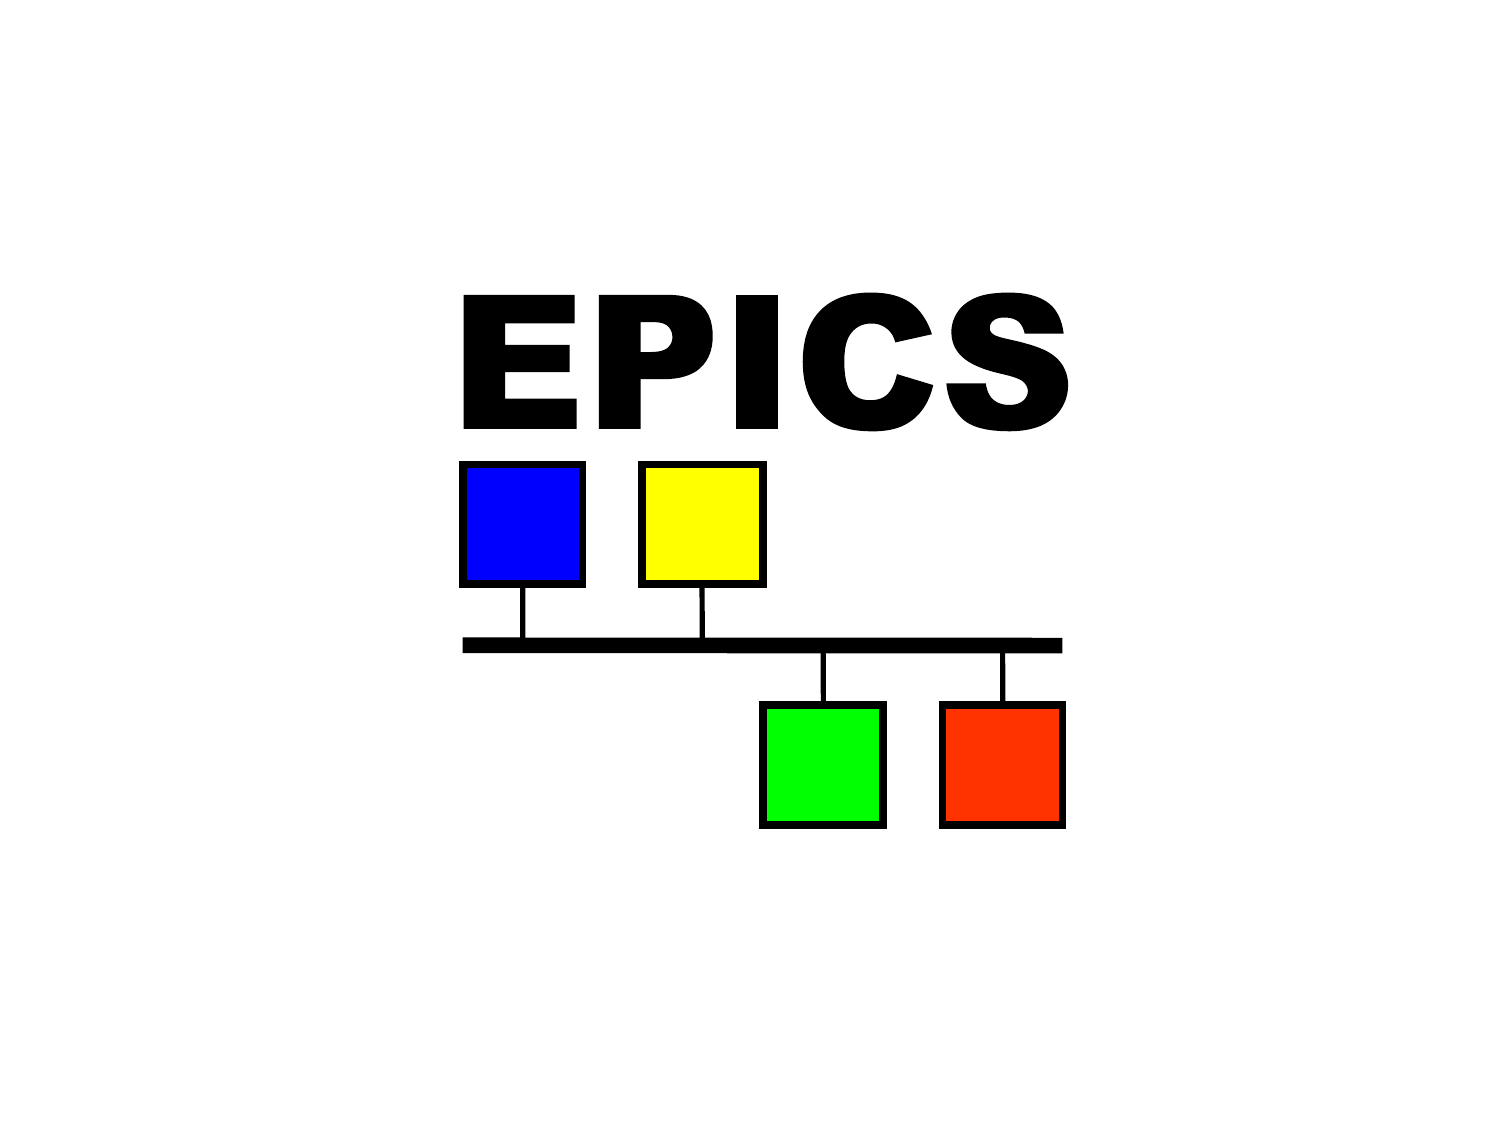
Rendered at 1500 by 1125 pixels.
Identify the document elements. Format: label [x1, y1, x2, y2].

text_box [463, 294, 577, 429]
text_box [942, 705, 1063, 826]
text_box [802, 292, 934, 432]
text_box [598, 294, 713, 429]
text_box [946, 292, 1069, 432]
text_box [642, 464, 764, 585]
text_box [462, 464, 583, 585]
text_box [736, 295, 778, 429]
text_box [763, 705, 883, 826]
